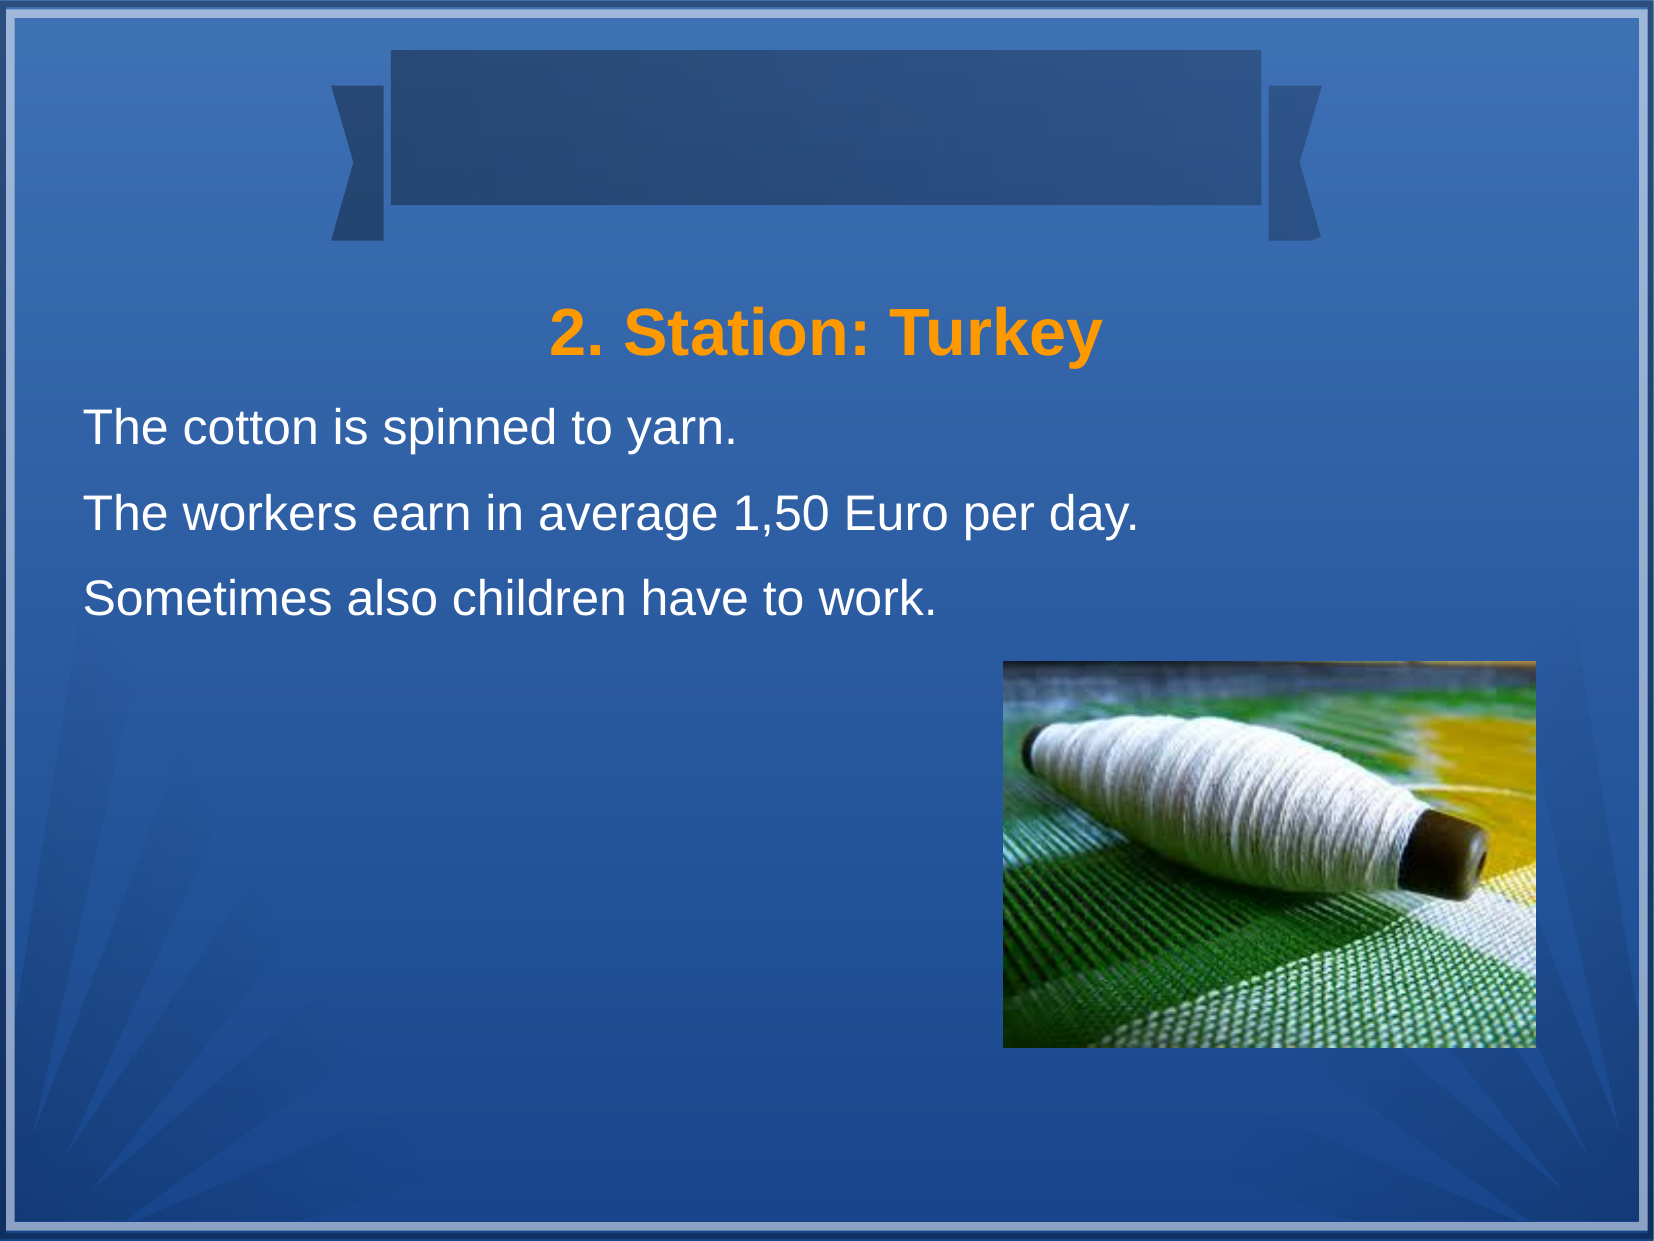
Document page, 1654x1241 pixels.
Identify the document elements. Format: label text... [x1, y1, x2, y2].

list 2. Station: Turkey The cotton is spinned to yarn. The workers earn in average 1,50 Euro per day. Sometimes also children have to work. [82, 295, 1571, 1010]
picture [1003, 661, 1536, 1048]
